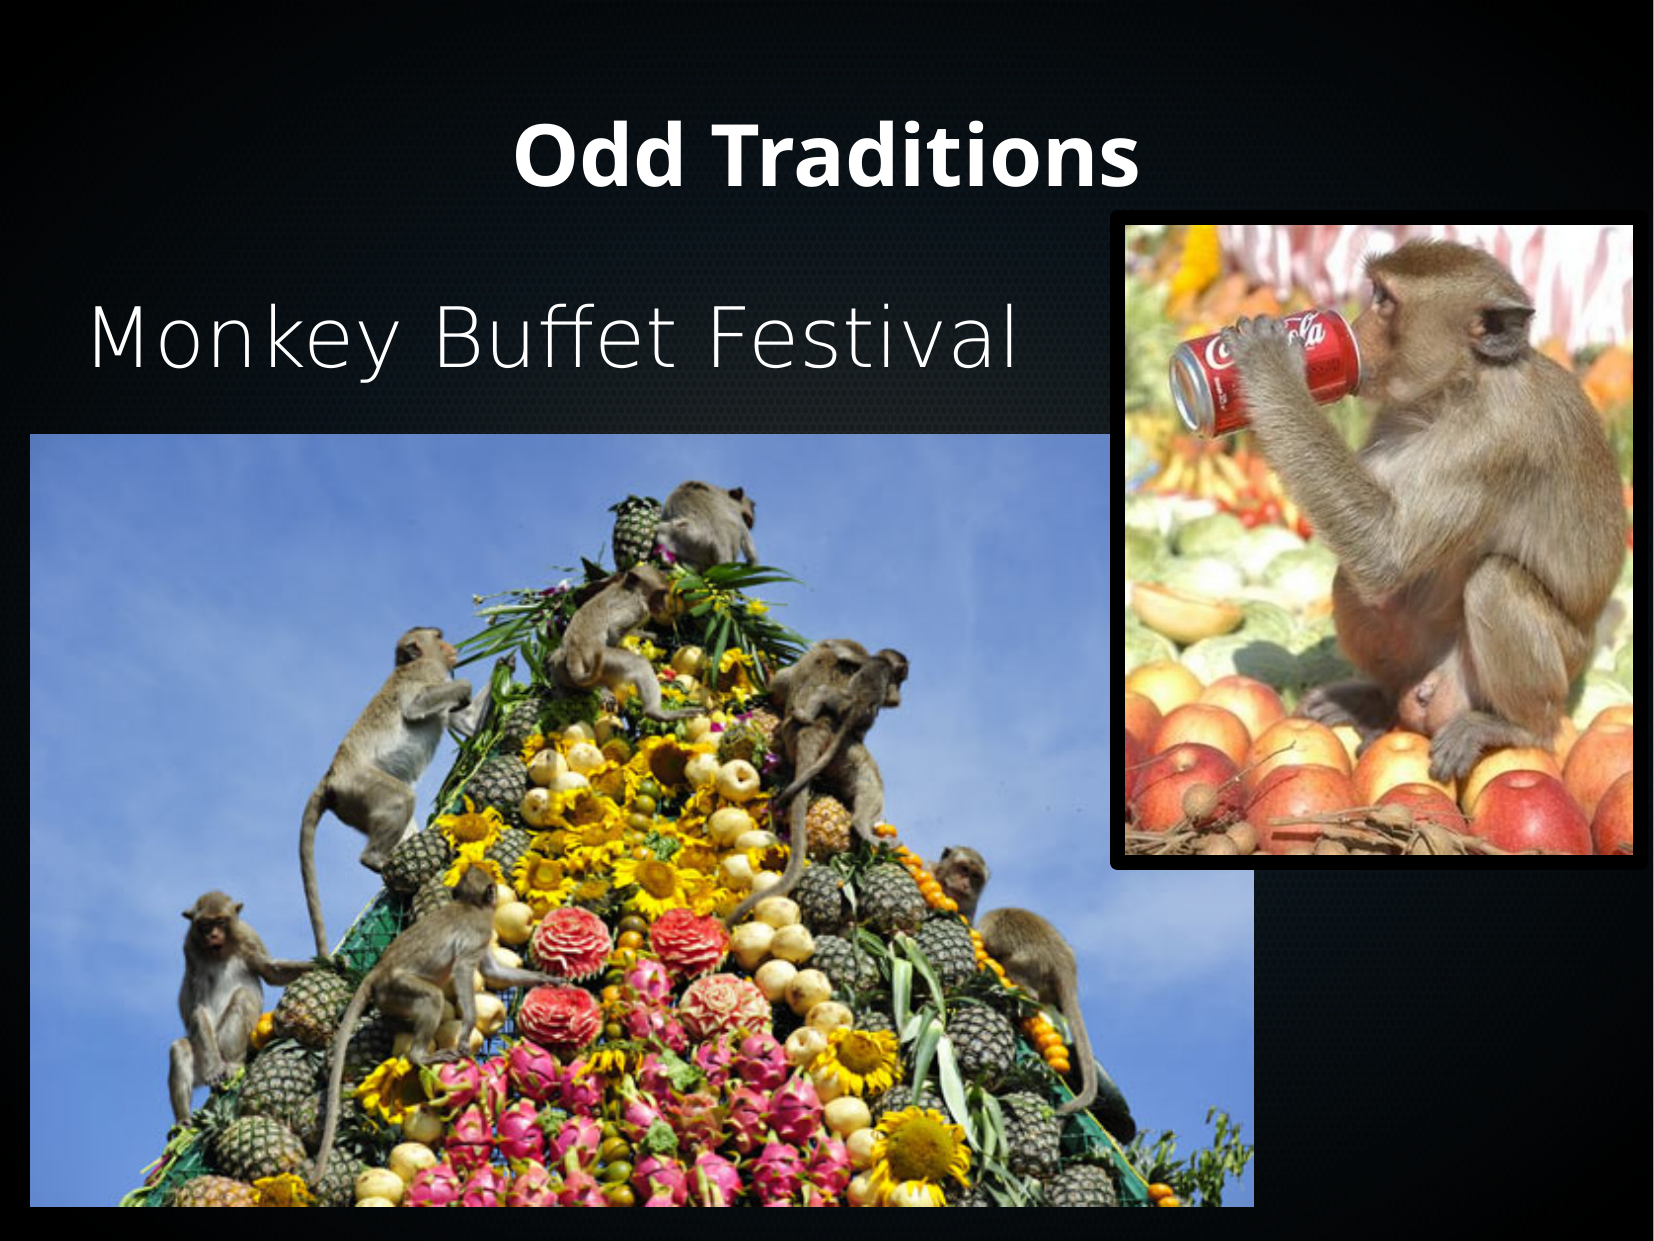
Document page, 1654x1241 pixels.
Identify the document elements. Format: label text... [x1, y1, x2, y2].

picture [0, 0, 1654, 1241]
title Odd Traditions [82, 49, 1571, 257]
list Monkey Buffet Festival [82, 290, 1110, 434]
